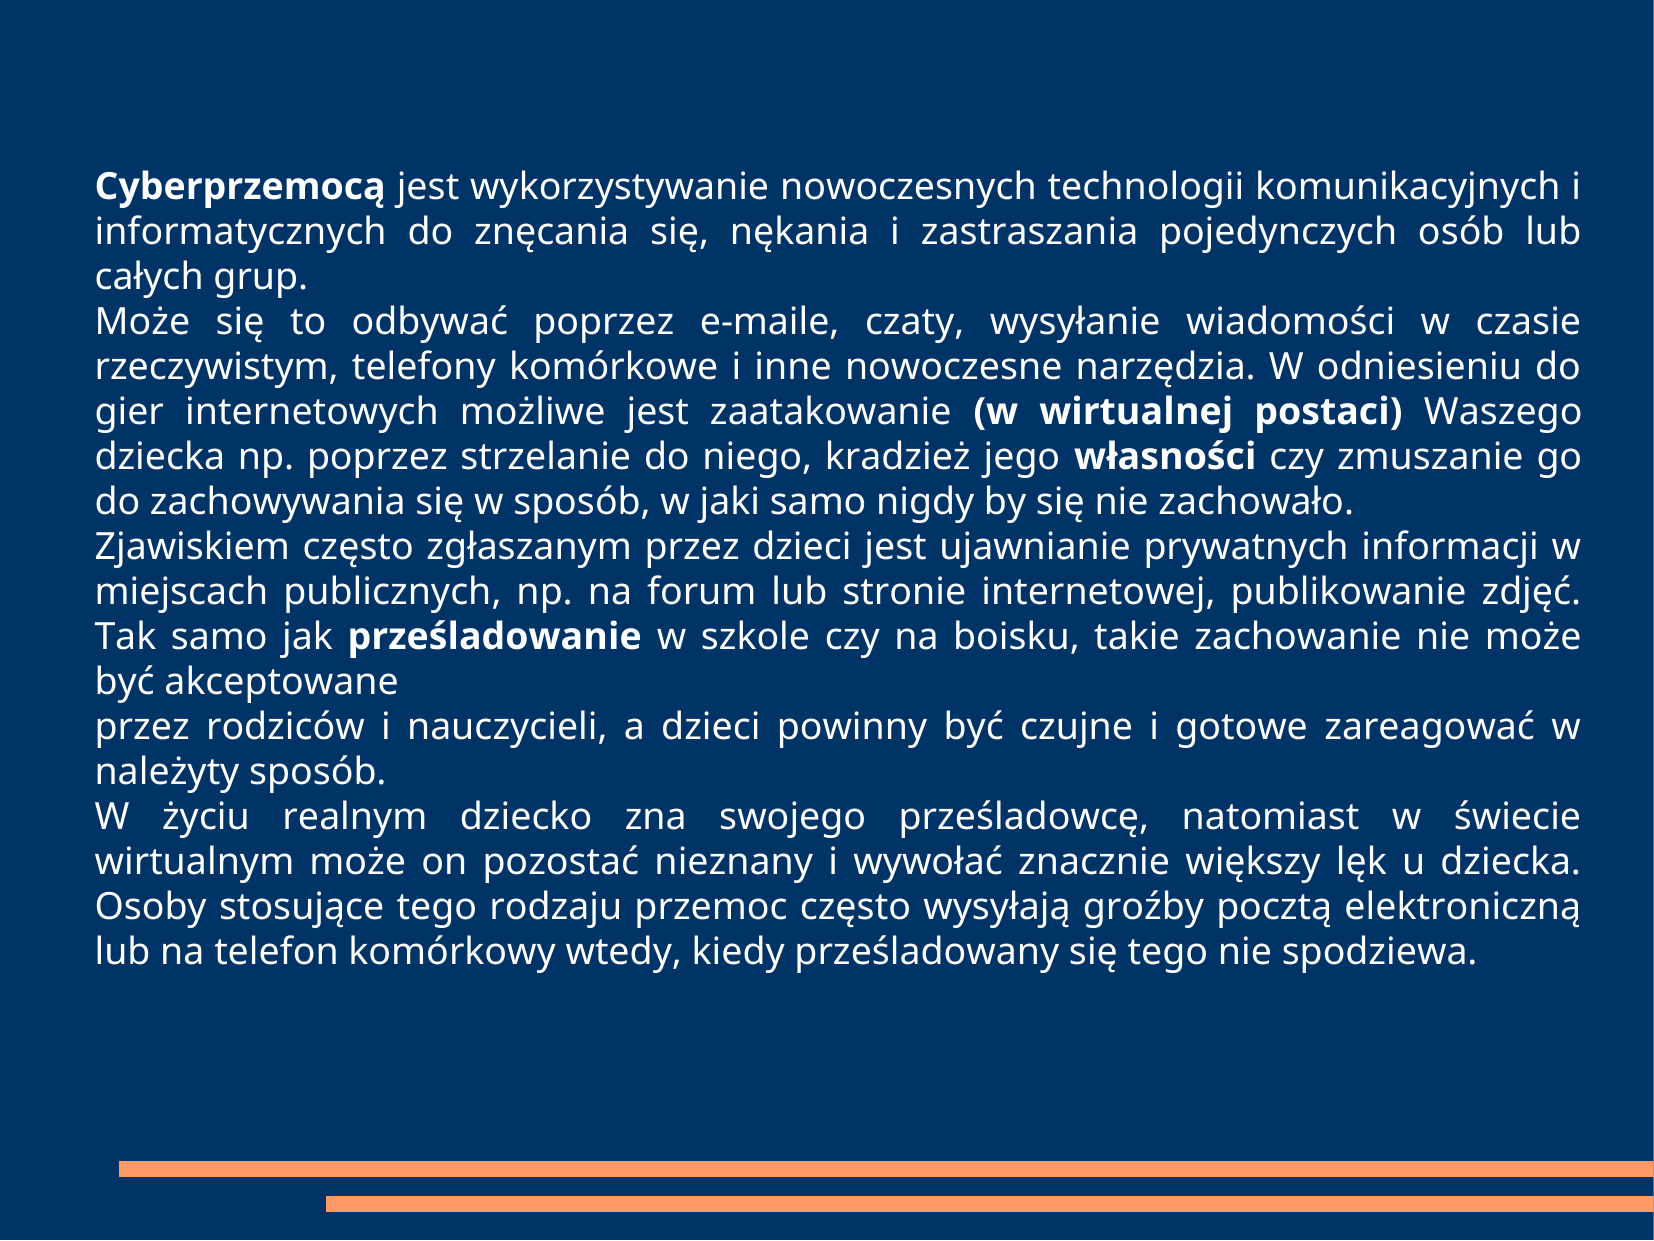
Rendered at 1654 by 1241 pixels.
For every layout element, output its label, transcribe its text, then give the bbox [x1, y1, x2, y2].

subtitle Cyberprzemocą jest wykorzystywanie nowoczesnych technologii komunikacyjnych i informatycznych do znęcania się, nękania i zastraszania pojedynczych osób lub całych grup. Może się to odbywać poprzez e-maile, czaty, wysyłanie wiadomości w czasie rzeczywistym, telefony komórkowe i inne nowoczesne narzędzia. W odniesieniu do gier internetowych możliwe jest zaatakowanie (w wirtualnej postaci) Waszego dziecka np. poprzez strzelanie do niego, kradzież jego własności czy zmuszanie go do zachowywania się w sposób, w jaki samo nigdy by się nie zachowało. Zjawiskiem często zgłaszanym przez dzieci jest ujawnianie prywatnych informacji w miejscach publicznych, np. na forum lub stronie internetowej, publikowanie zdjęć. Tak samo jak prześladowanie w szkole czy na boisku, takie zachowanie nie może być akceptowane przez rodziców i nauczycieli, a dzieci powinny być czujne i gotowe zareagować w należyty sposób. W życiu realnym dziecko zna swojego prześladowcę, natomiast w świecie wirtualnym może on pozostać nieznany i wywołać znacznie większy lęk u dziecka. Osoby stosujące tego rodzaju przemoc często wysyłają groźby pocztą elektroniczną lub na telefon komórkowy wtedy, kiedy prześladowany się tego nie spodziewa. [94, 112, 1583, 1022]
